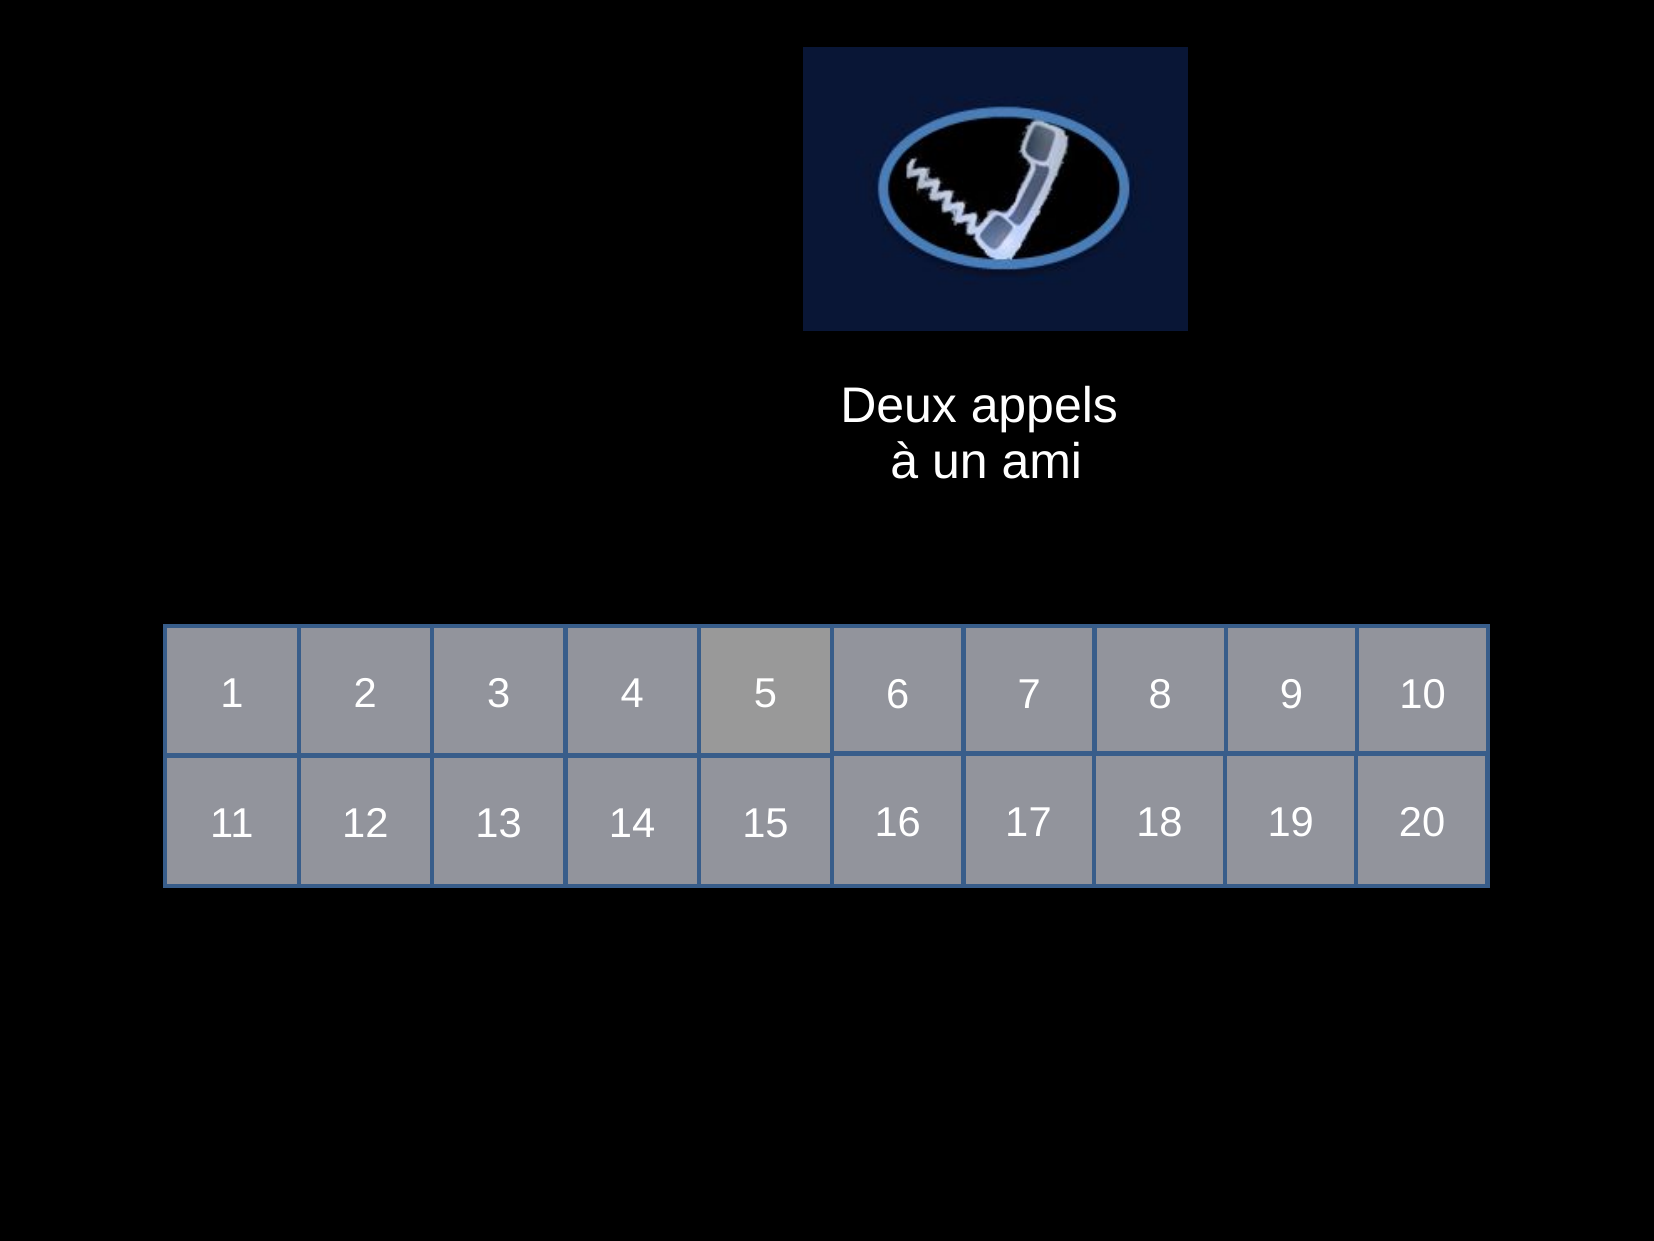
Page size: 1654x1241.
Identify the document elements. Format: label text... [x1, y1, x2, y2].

text_box 20 [1356, 753, 1488, 886]
text_box 2 [298, 625, 431, 755]
text_box 19 [1225, 753, 1356, 886]
text_box 16 [832, 753, 964, 886]
picture [803, 47, 1188, 331]
text_box Deux appels à un ami [767, 369, 1205, 497]
text_box 5 [698, 625, 832, 755]
text_box 7 [963, 625, 1094, 753]
text_box 13 [431, 755, 565, 886]
text_box 3 [431, 625, 565, 755]
text_box 11 [165, 755, 298, 886]
text_box 8 [1094, 625, 1225, 753]
text_box 9 [1225, 625, 1356, 753]
text_box 10 [1356, 625, 1489, 759]
text_box 6 [832, 625, 963, 753]
text_box [0, 0, 1654, 1241]
text_box 14 [565, 755, 698, 886]
text_box 4 [565, 625, 698, 755]
text_box 17 [964, 753, 1093, 886]
text_box 15 [698, 755, 832, 886]
text_box 1 [165, 625, 298, 755]
text_box 18 [1093, 753, 1225, 886]
text_box 12 [298, 755, 431, 886]
